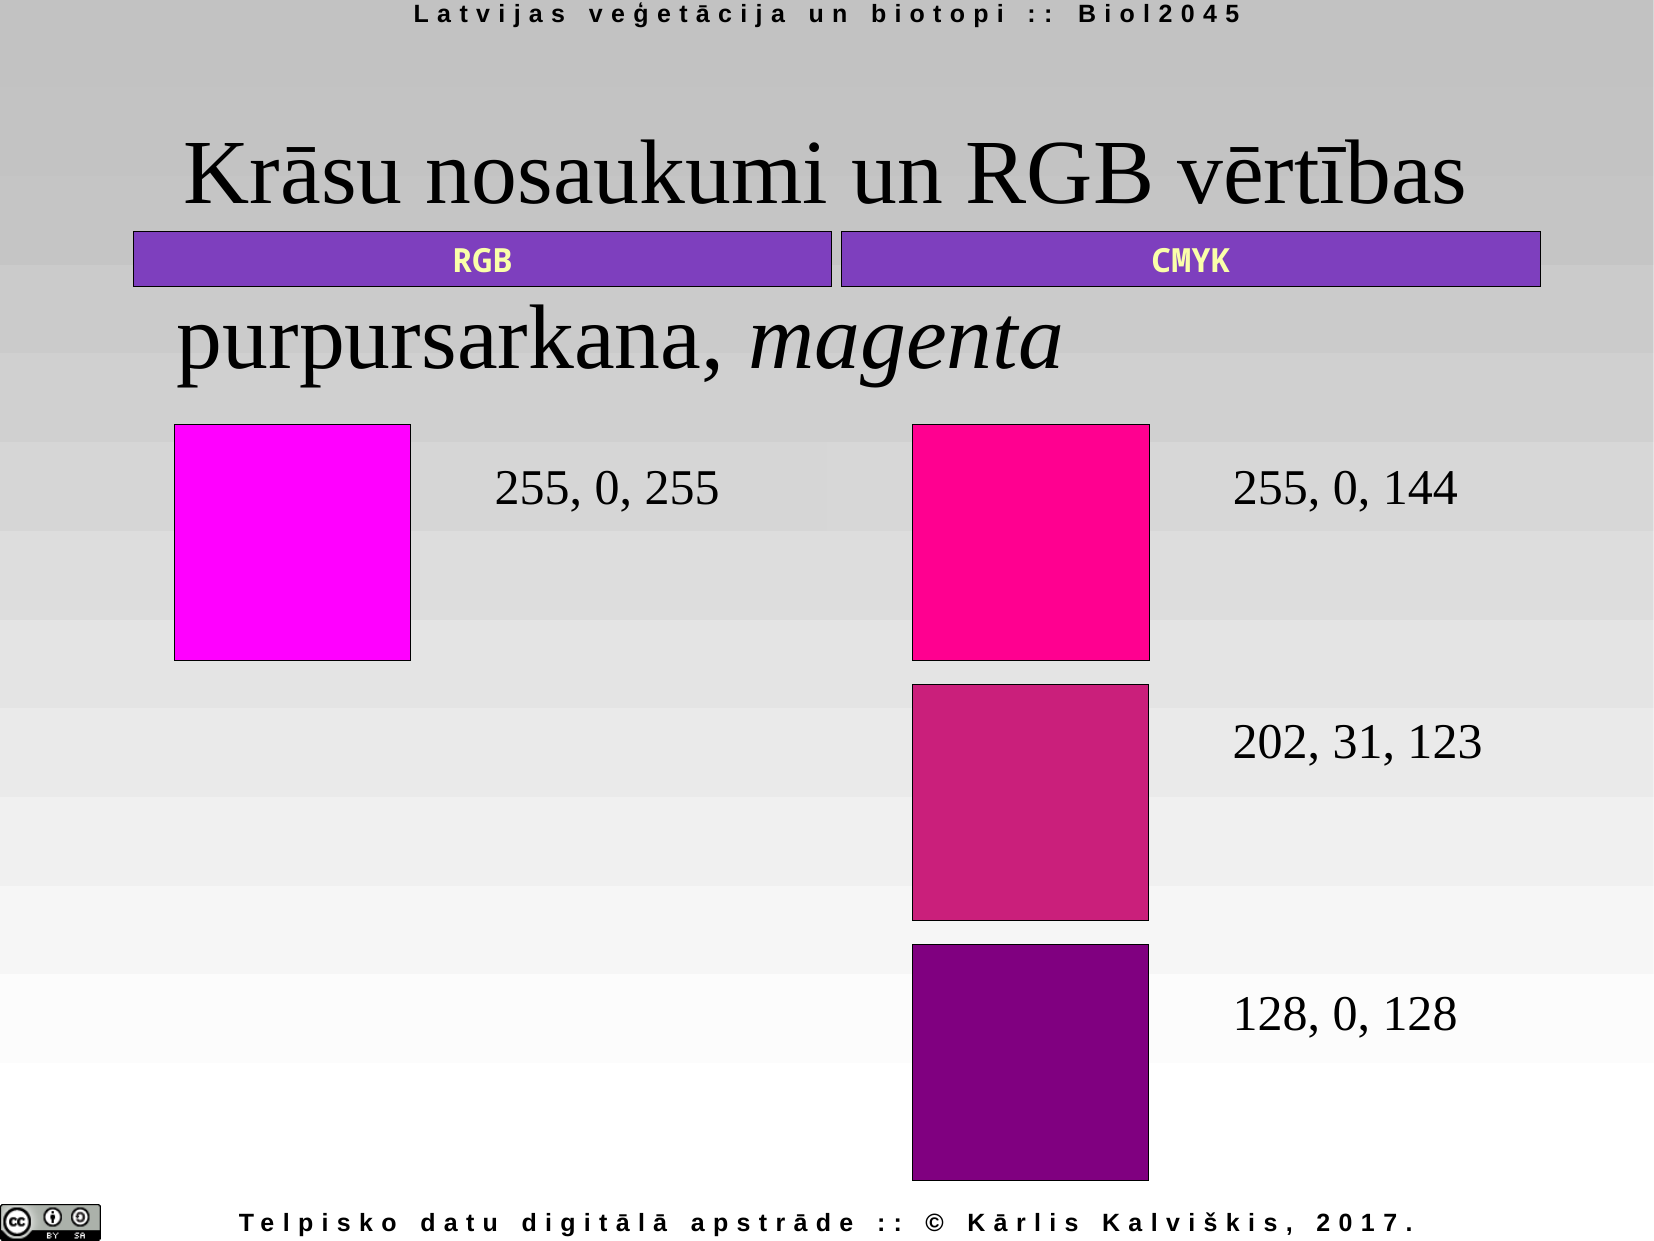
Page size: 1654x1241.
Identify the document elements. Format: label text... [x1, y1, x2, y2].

text_box purpursarkana, magenta [176, 286, 1065, 389]
text_box 128, 0, 128 [1232, 986, 1458, 1042]
text_box [174, 424, 411, 661]
text_box 255, 0, 255 [494, 460, 720, 516]
text_box 255, 0, 144 [1232, 460, 1458, 516]
picture [0, 0, 1654, 1241]
title Krāsu nosaukumi un RGB vērtības [29, 49, 1625, 296]
text_box [912, 684, 1149, 921]
text_box [912, 944, 1149, 1181]
text_box [912, 424, 1150, 661]
text_box RGB [133, 231, 832, 287]
text_box 202, 31, 123 [1232, 714, 1483, 770]
text_box CMYK [841, 231, 1541, 287]
